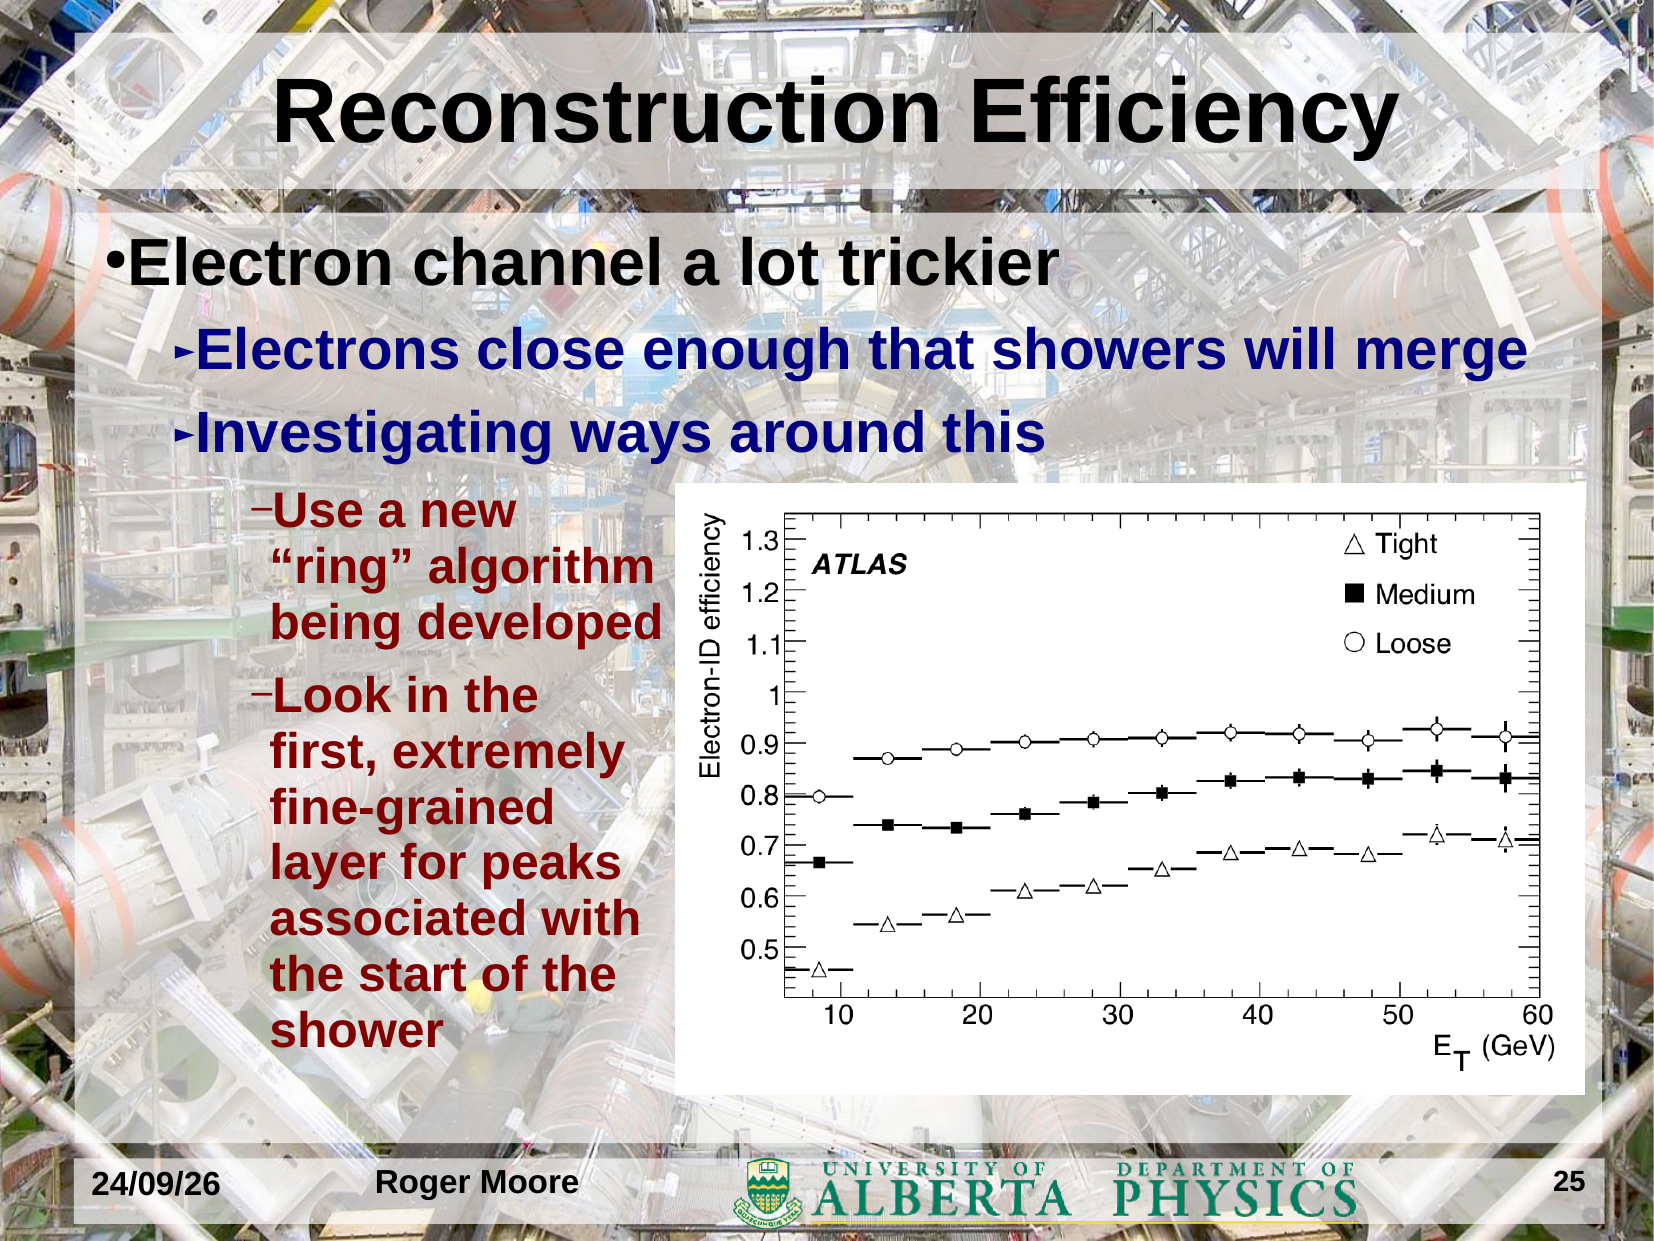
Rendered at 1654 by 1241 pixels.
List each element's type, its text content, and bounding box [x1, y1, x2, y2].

list Electron channel a lot trickier Electrons close enough that showers will merge Investigating ways around this Use a new “ring” algorithm being developed Look in the first, extremely fine-grained layer for peaks associated with the start of the shower [74, 212, 1603, 1144]
title Reconstruction Efficiency [74, 32, 1600, 189]
picture [0, 0, 1654, 1241]
